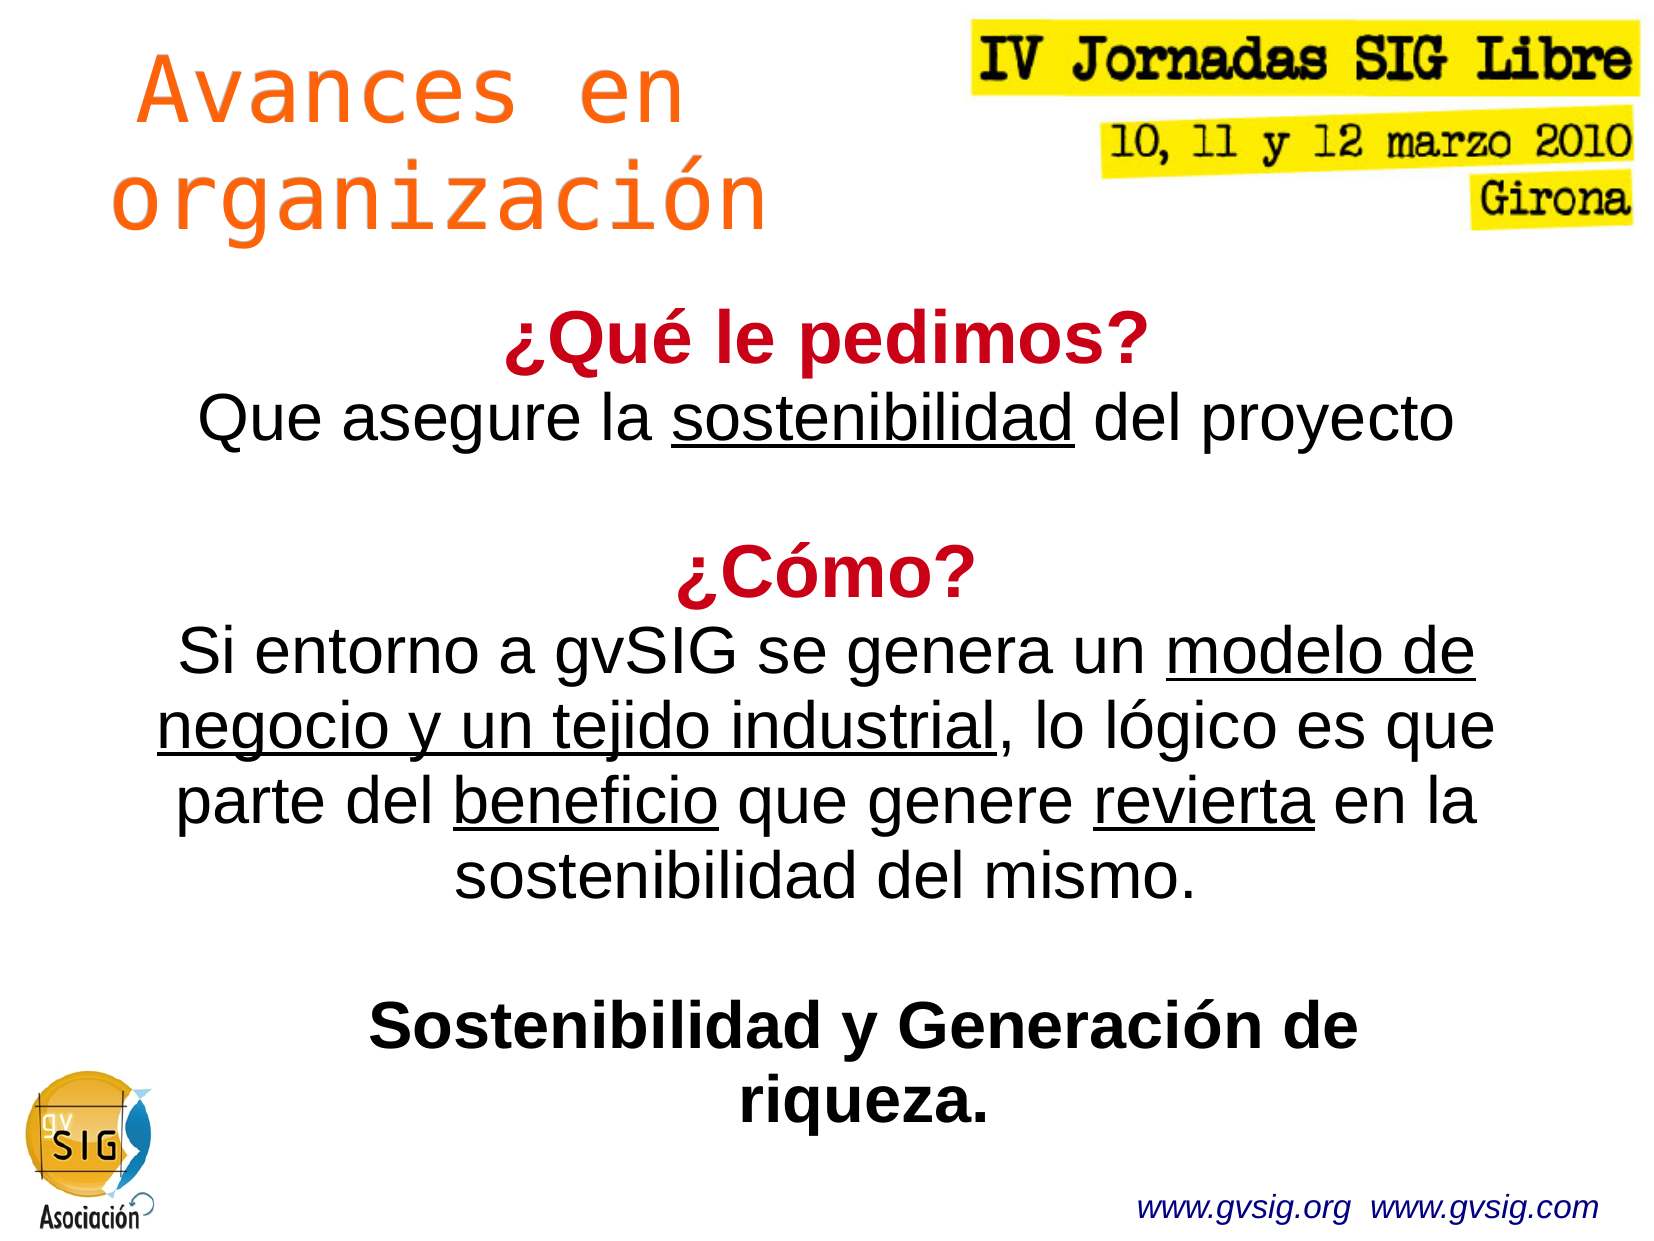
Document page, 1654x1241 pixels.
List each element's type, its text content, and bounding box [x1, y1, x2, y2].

picture [0, 1062, 178, 1241]
text_box ¿Qué le pedimos? Que asegure la sostenibilidad del proyecto ¿Cómo? Si entorno a gvSIG se genera un modelo de negocio y un tejido industrial, lo lógico es que parte del beneficio que genere revierta en la sostenibilidad del mismo. [88, 129, 1565, 1065]
text_box Avances en organización [0, 29, 1146, 259]
text_box Sostenibilidad y Generación de riqueza. [218, 980, 1511, 1168]
picture [956, 0, 1654, 276]
